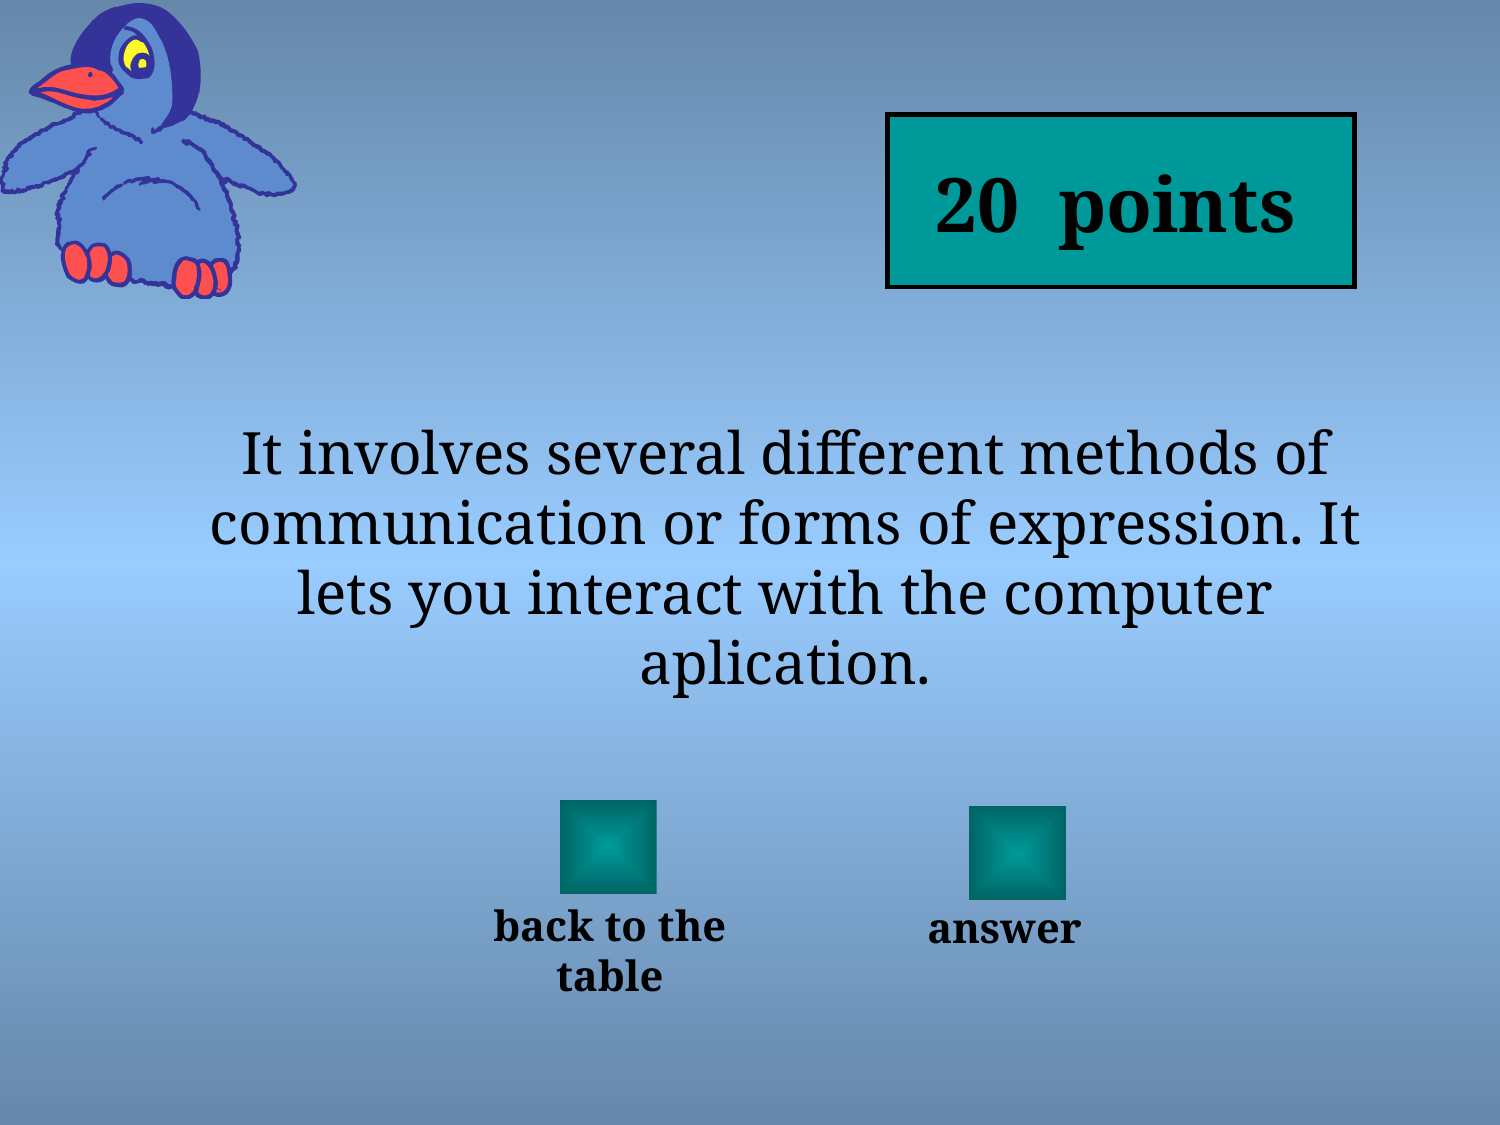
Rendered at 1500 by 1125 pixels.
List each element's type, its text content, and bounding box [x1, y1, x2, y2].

text_box [969, 806, 1066, 900]
text_box back to the table [435, 892, 784, 1008]
title It involves several different methods of communication or forms of expression. It lets you interact with the computer aplication. [177, 389, 1394, 722]
text_box 20 points [909, 150, 1323, 255]
text_box [887, 114, 1355, 287]
text_box [560, 800, 657, 894]
text_box answer [859, 894, 1150, 959]
